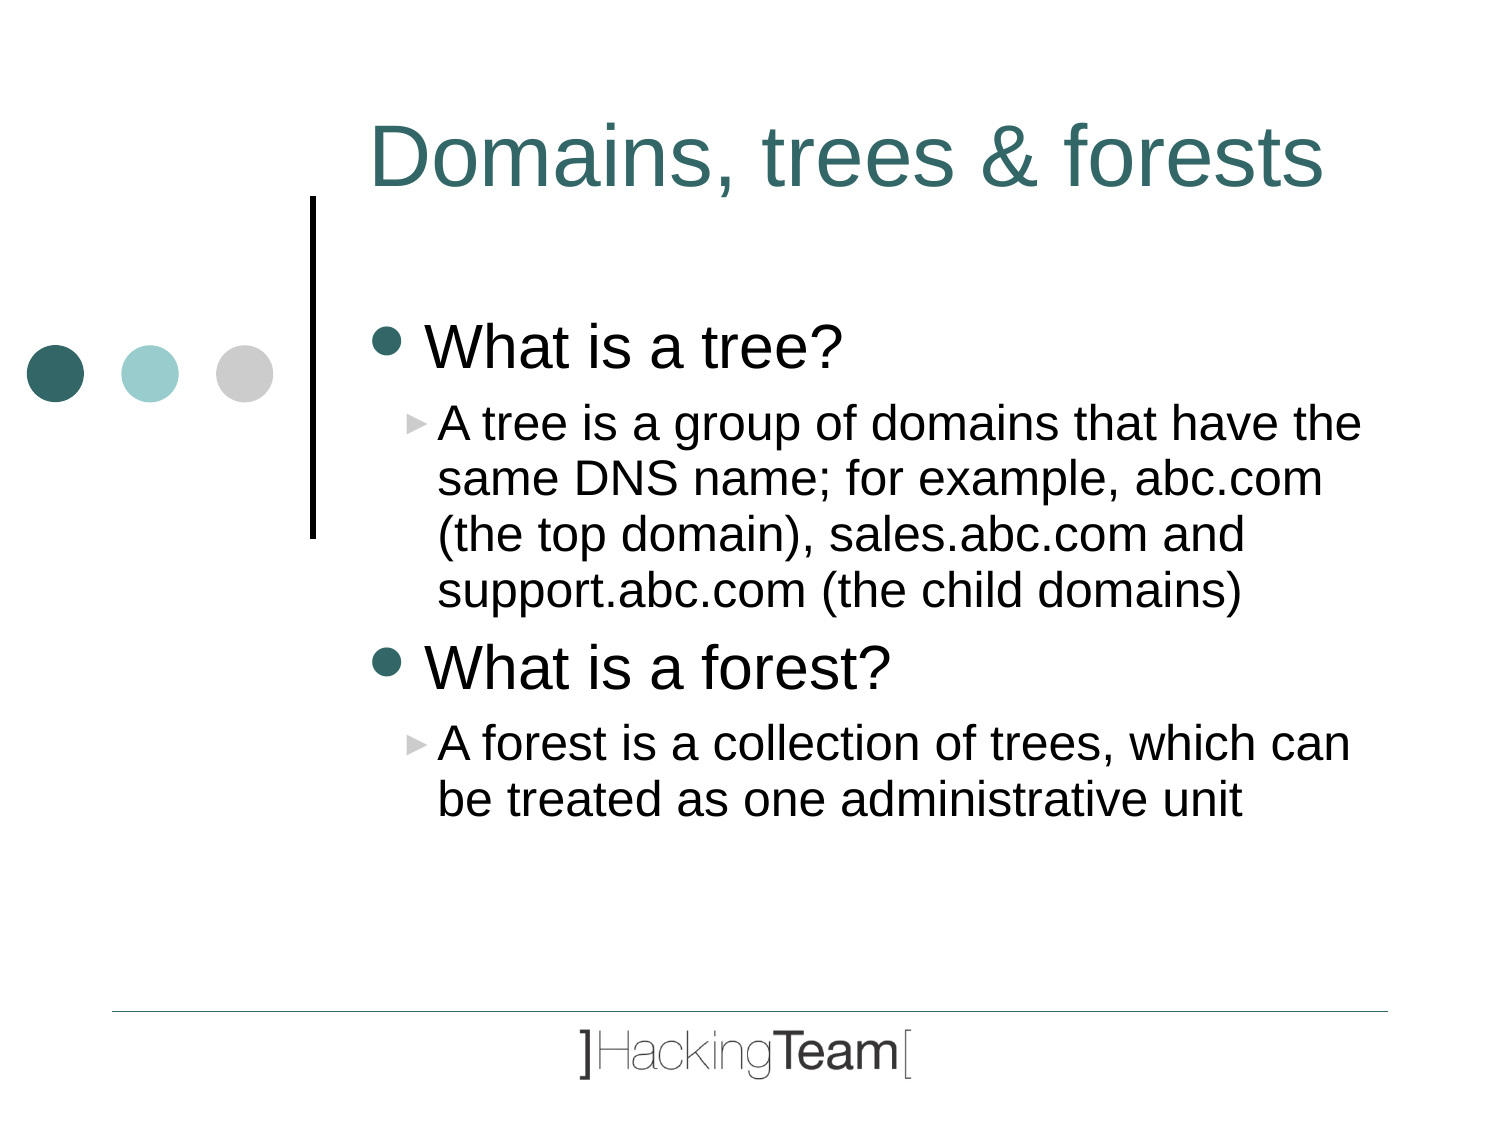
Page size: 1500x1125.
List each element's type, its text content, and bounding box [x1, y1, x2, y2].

title Domains, trees & forests [249, 38, 1401, 275]
picture [574, 1041, 916, 1084]
list What is a tree? A tree is a group of domains that have the same DNS name; for example, abc.com (the top domain), sales.abc.com and support.abc.com (the child domains) What is a forest? A forest is a collection of trees, which can be treated as one administrative unit [249, 312, 1401, 1041]
